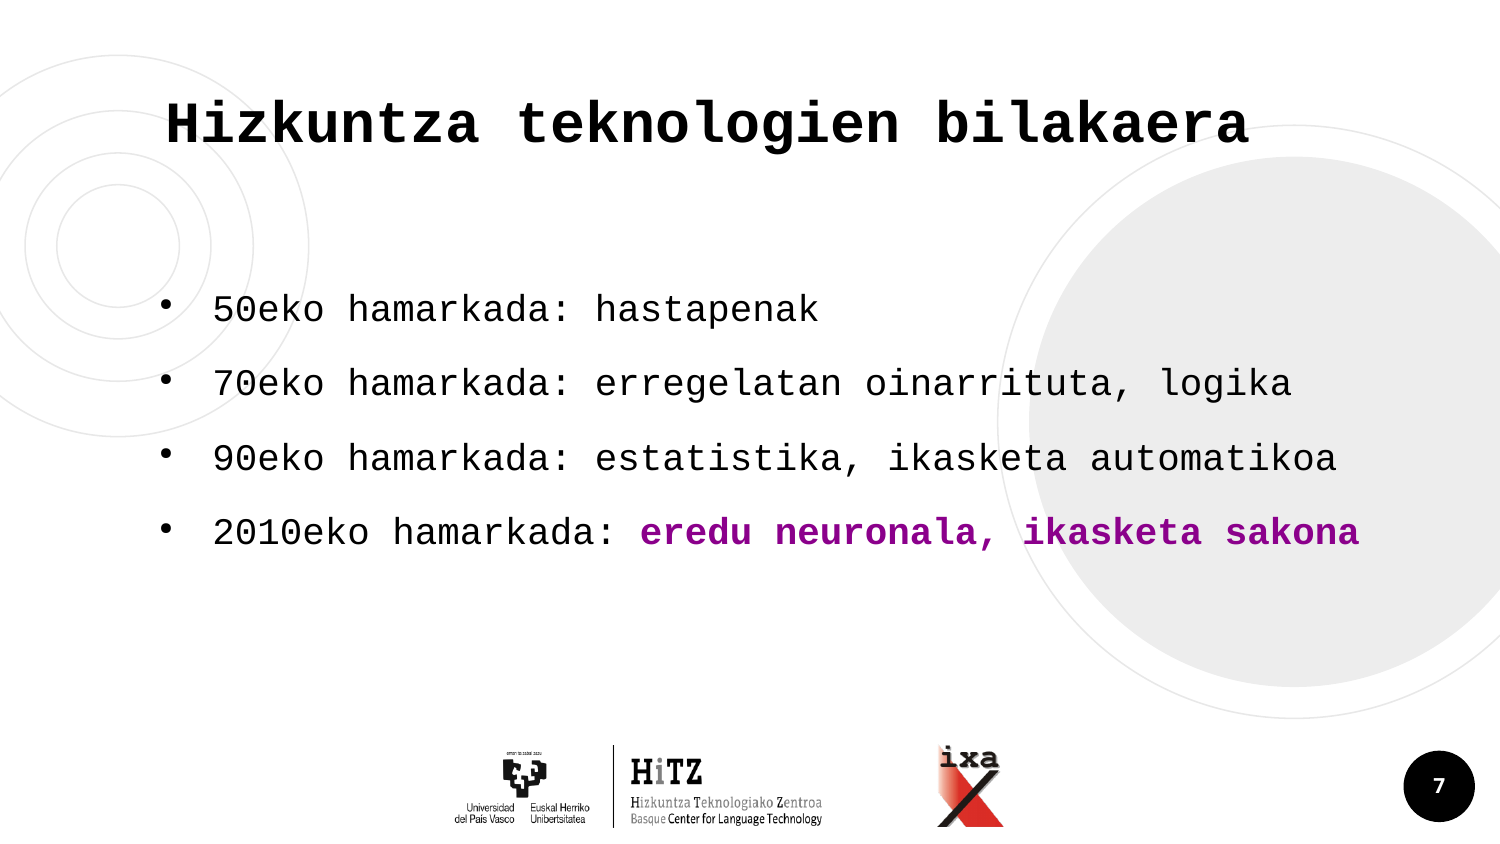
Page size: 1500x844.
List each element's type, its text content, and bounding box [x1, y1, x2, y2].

picture [937, 744, 1004, 827]
picture [450, 745, 827, 828]
list 50eko hamarkada: hastapenak 70eko hamarkada: erregelatan oinarrituta, logika 90eko hamarkada: estatistika, ikasketa automatikoa 2010eko hamarkada: eredu neuronala, ikasketa sakona [141, 283, 1382, 591]
text_box <zenbakia> [1403, 750, 1475, 823]
title Hizkuntza teknologien bilakaera [165, 70, 1312, 183]
